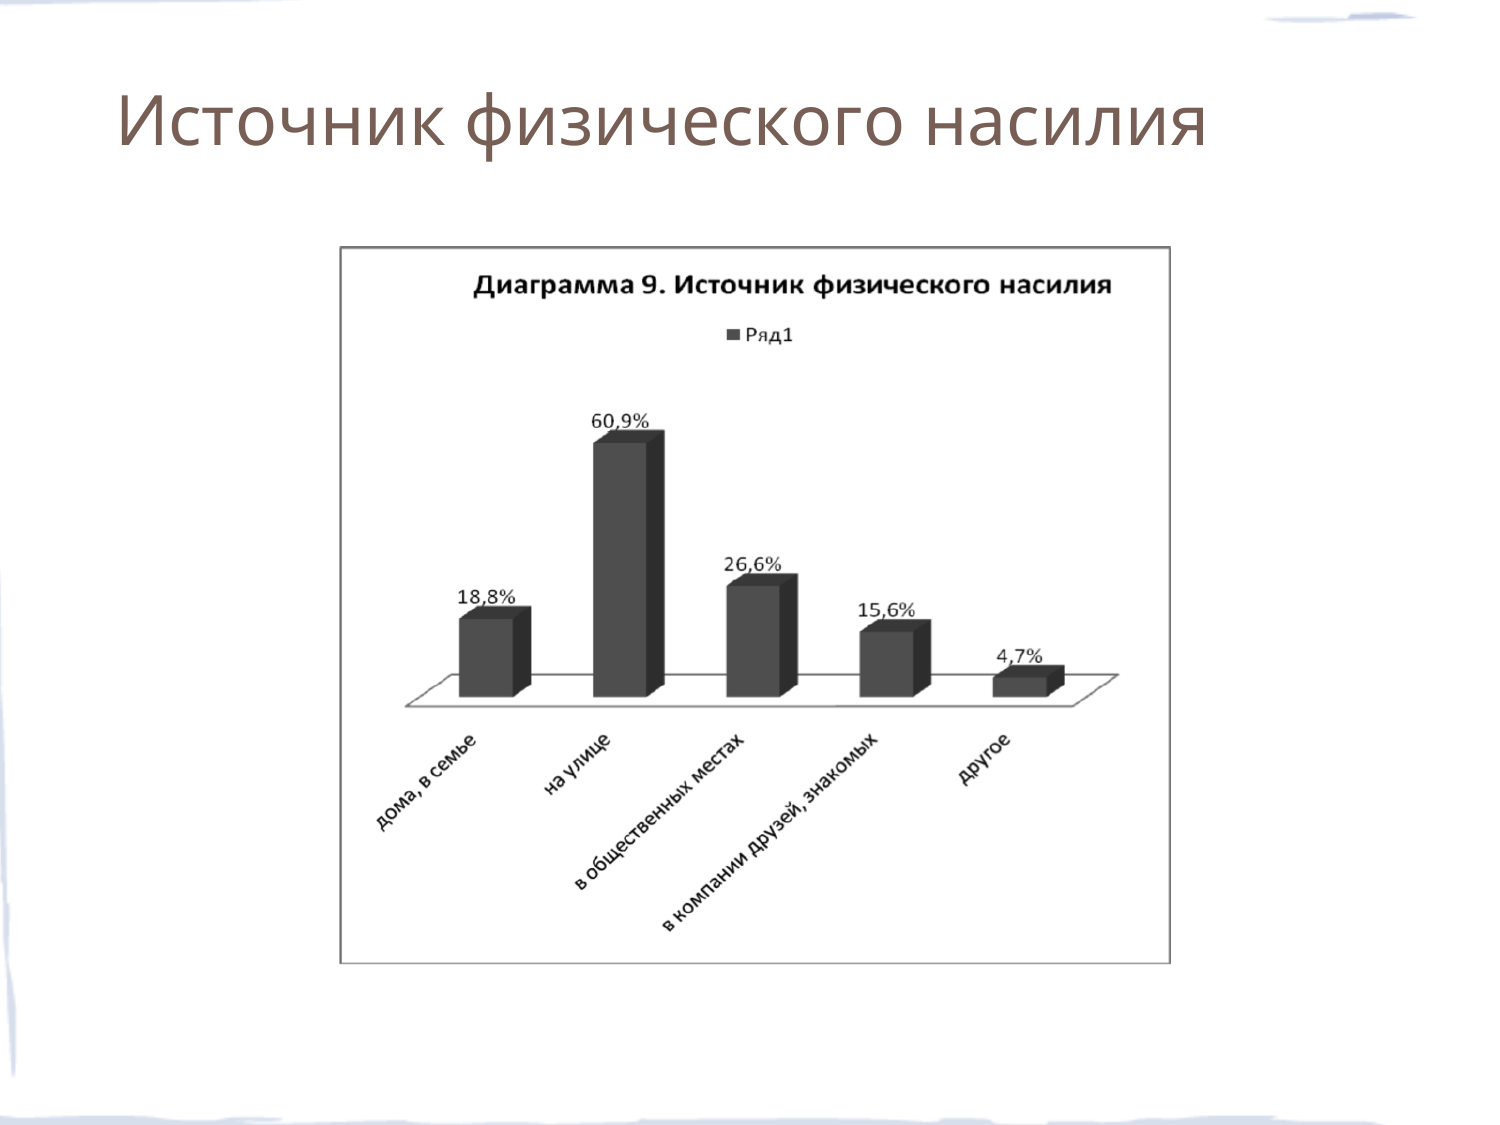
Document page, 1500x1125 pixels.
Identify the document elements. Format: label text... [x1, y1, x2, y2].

title Источник физического насилия [100, 37, 1438, 200]
picture [0, 0, 1500, 1125]
